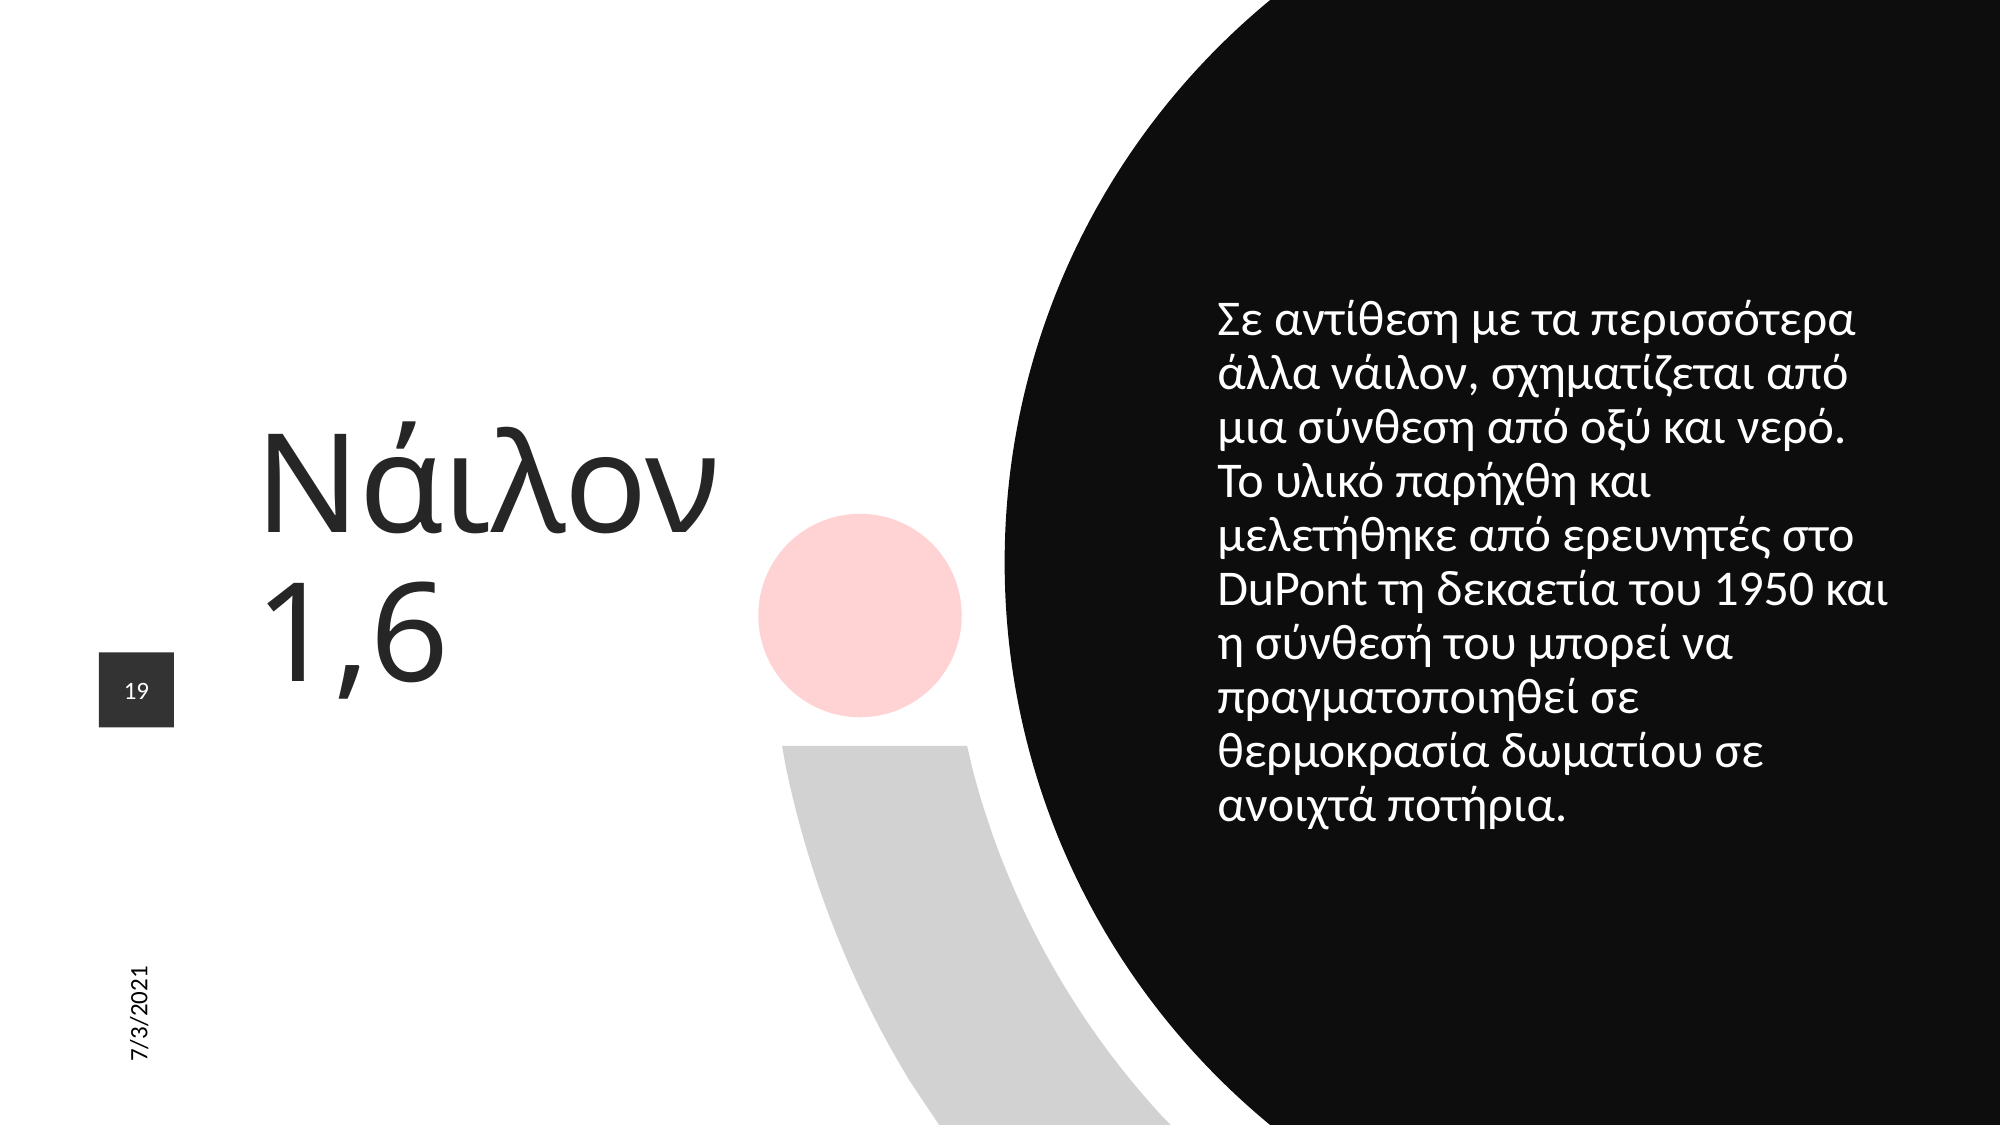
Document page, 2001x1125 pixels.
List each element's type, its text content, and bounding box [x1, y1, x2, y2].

text_box [0, 0, 2000, 1125]
list Σε αντίθεση με τα περισσότερα άλλα νάιλον, σχηματίζεται από μια σύνθεση από οξύ και νερό. Το υλικό παρήχθη και μελετήθηκε από ερευνητές στο DuPont τη δεκαετία του 1950 και η σύνθεσή του μπορεί να πραγματοποιηθεί σε θερμοκρασία δωματίου σε ανοιχτά ποτήρια. [1202, 179, 1919, 946]
title Νάιλον 1,6 [240, 179, 861, 946]
text_box 7/3/2021 [107, 745, 168, 1077]
